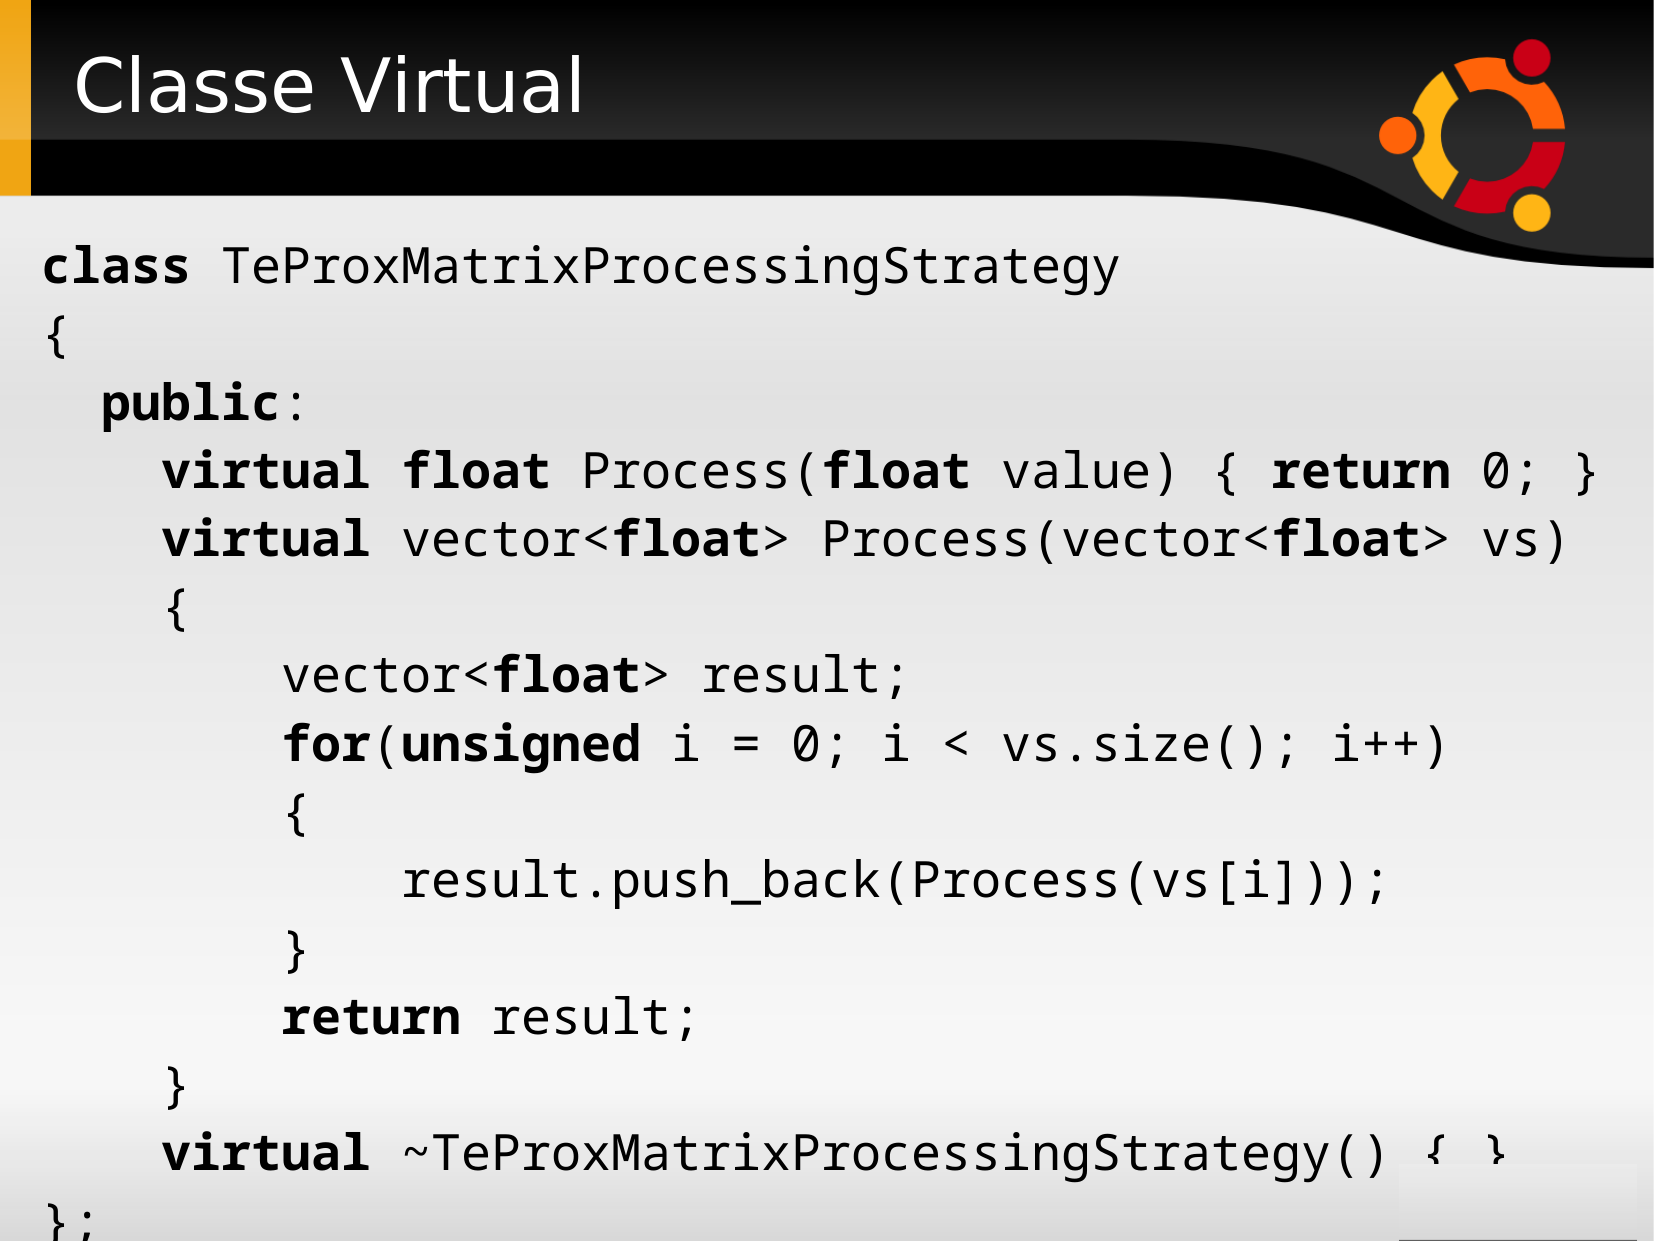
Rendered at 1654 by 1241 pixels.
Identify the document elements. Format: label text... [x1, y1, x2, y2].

picture [0, 0, 1654, 1241]
text_box Classe Virtual [59, 35, 1034, 138]
text_box class TeProxMatrixProcessingStrategy { public: virtual float Process(float value) { return 0; } virtual vector<float> Process(vector<float> vs) { vector<float> result; for(unsigned i = 0; i < vs.size(); i++) { result.push_back(Process(vs[i])); } return result; } virtual ~TeProxMatrixProcessingStrategy() { } }; [41, 301, 1636, 1182]
